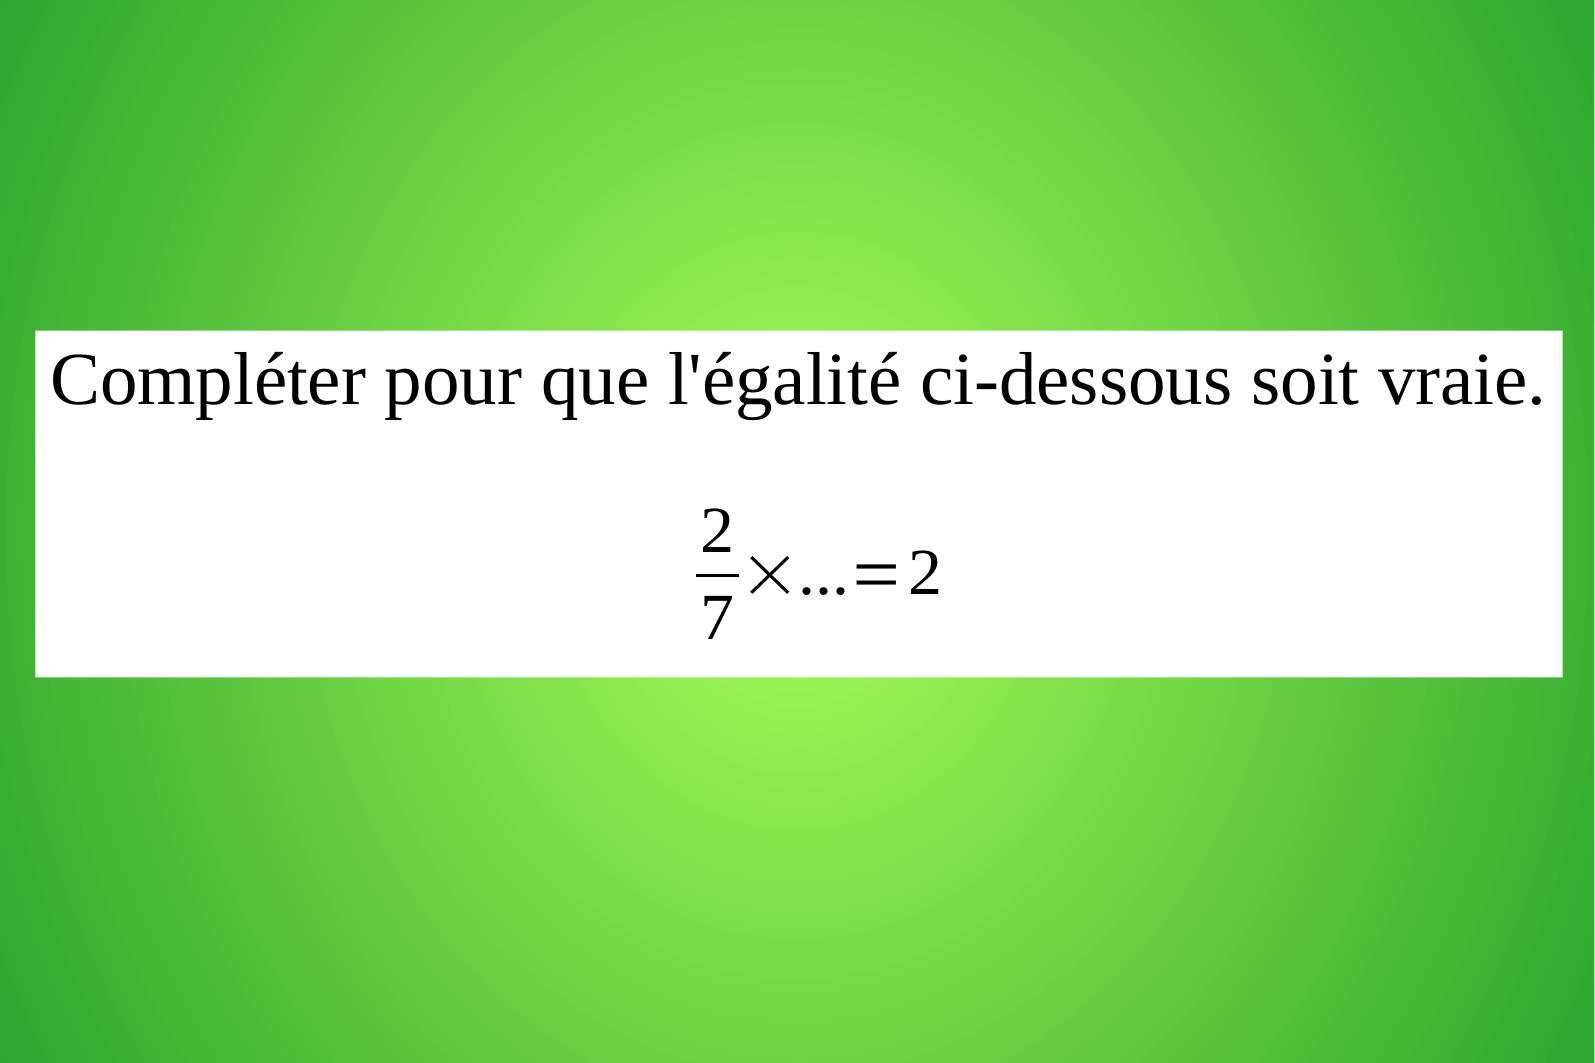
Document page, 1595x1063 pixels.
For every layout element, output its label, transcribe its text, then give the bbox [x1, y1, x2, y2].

chart [675, 495, 959, 656]
picture [0, 0, 1595, 1063]
text_box Compléter pour que l'égalité ci-dessous soit vraie. [35, 330, 1563, 678]
